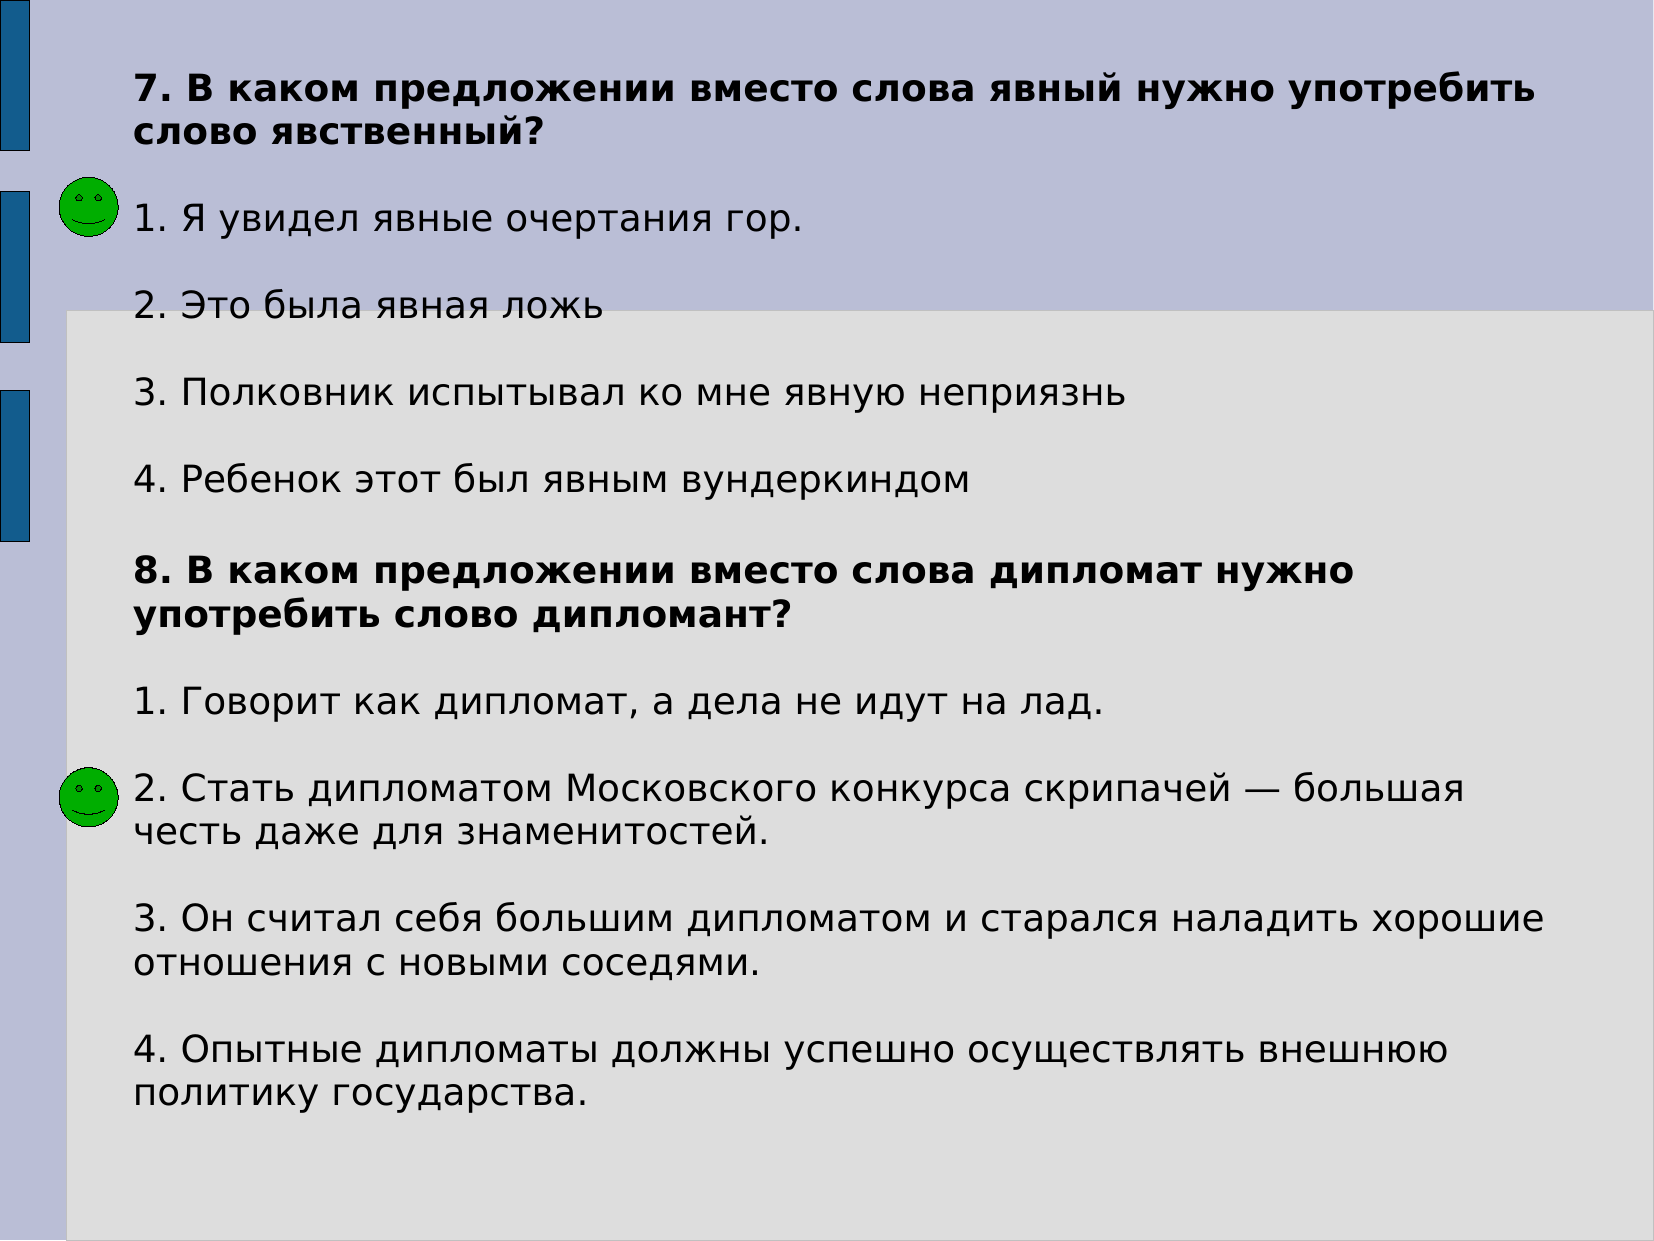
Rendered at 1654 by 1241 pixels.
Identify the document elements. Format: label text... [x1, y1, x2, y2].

text_box [59, 767, 119, 827]
text_box 8. В каком предложении вместо слова дипломат нужно употребить слово дипломант? 1. Говорит как дипломат, а дела не идут на лад. 2. Стать дипломатом Московского конкурса скрипачей — большая честь даже для знаменитостей. 3. Он считал себя большим дипломатом и старался наладить хорошие отношения с новыми соседями. 4. Опытные дипломаты должны успешно осуществлять внешнюю политику государства. [118, 541, 1565, 1123]
text_box [59, 177, 119, 237]
text_box 7. В каком предложении вместо слова явный нужно употребить слово явственный? 1. Я увидел явные очертания гор. 2. Это была явная ложь 3. Полковник испытывал ко мне явную неприязнь 4. Ребенок этот был явным вундеркиндом [118, 59, 1565, 510]
